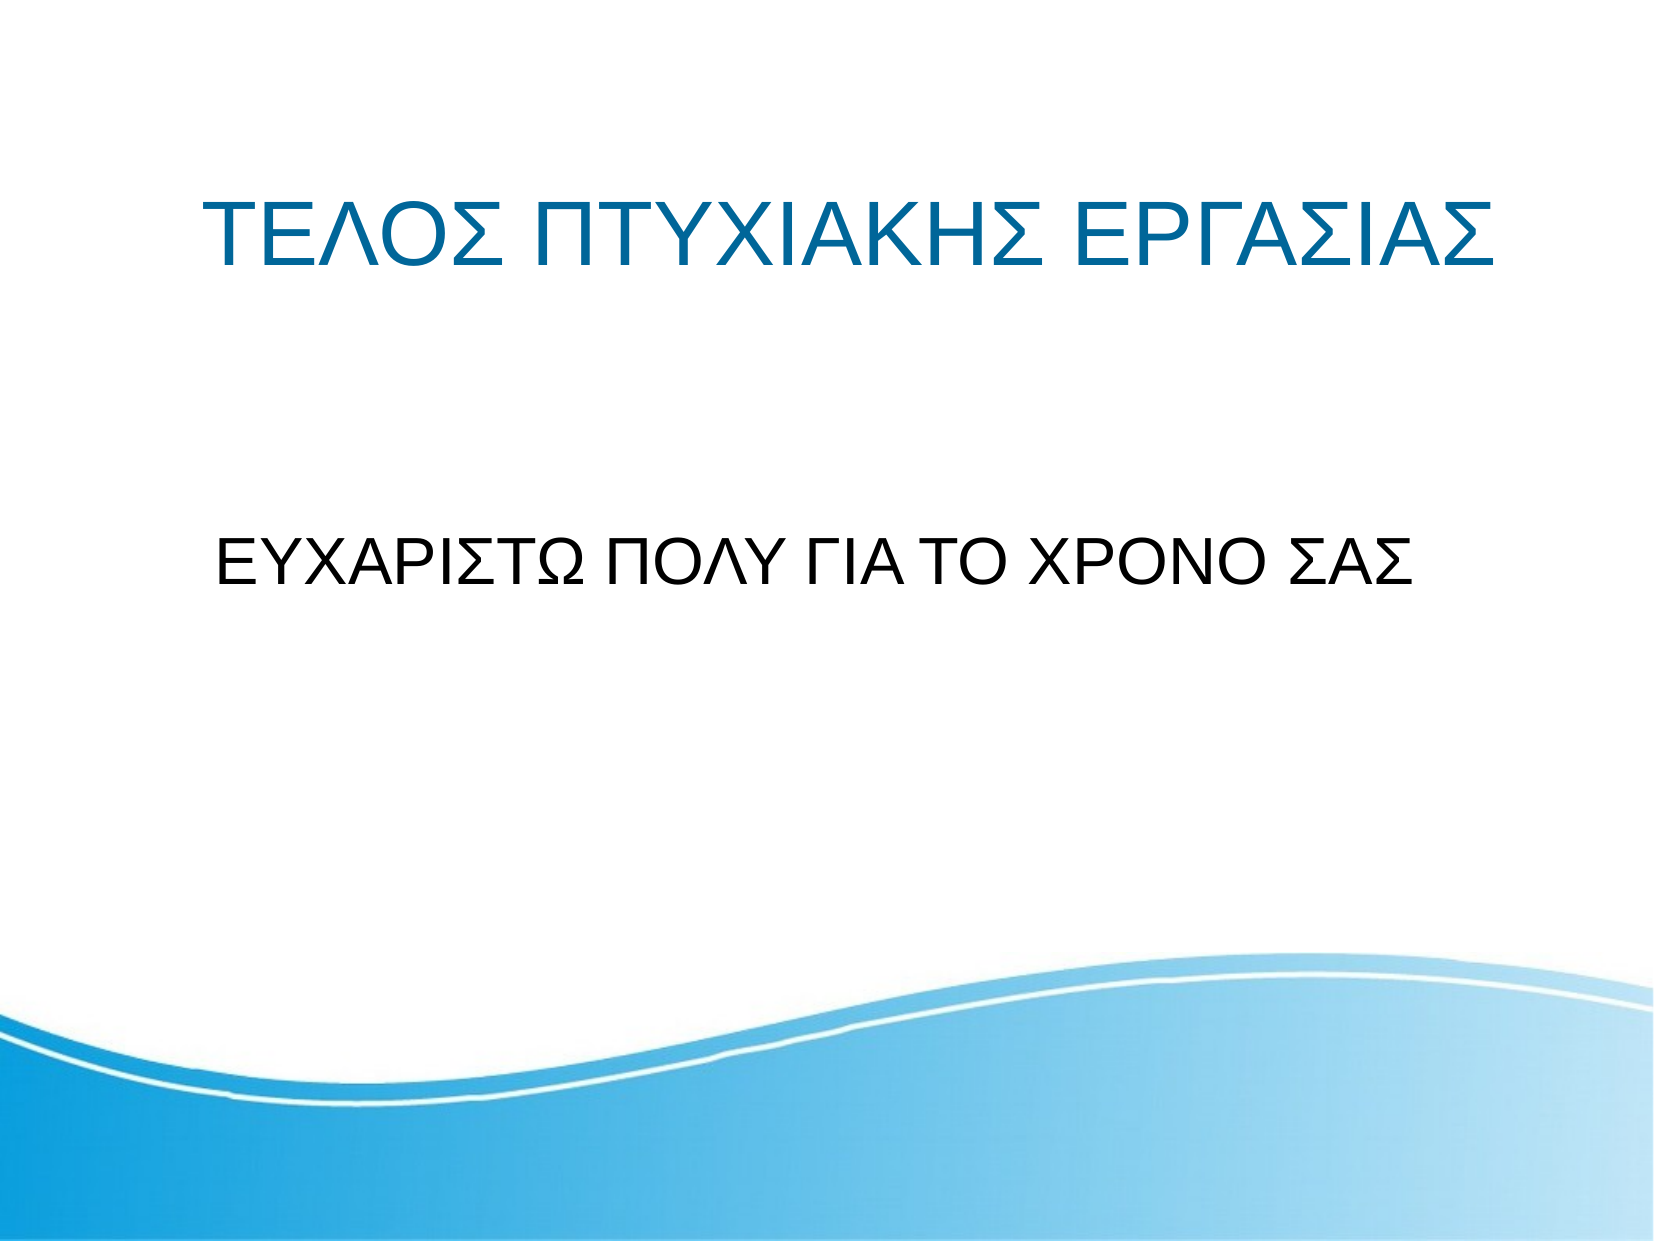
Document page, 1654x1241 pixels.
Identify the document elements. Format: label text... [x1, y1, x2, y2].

subtitle ΕΥΧΑΡΙΣΤΩ ΠΟΛΥ ΓΙΑ ΤΟ ΧΡΟΝΟ ΣΑΣ [70, 389, 1560, 734]
title ΤΕΛΟΣ ΠΤΥΧΙΑΚΗΣ ΕΡΓΑΣΙΑΣ [106, 129, 1595, 337]
picture [0, 952, 1654, 1241]
